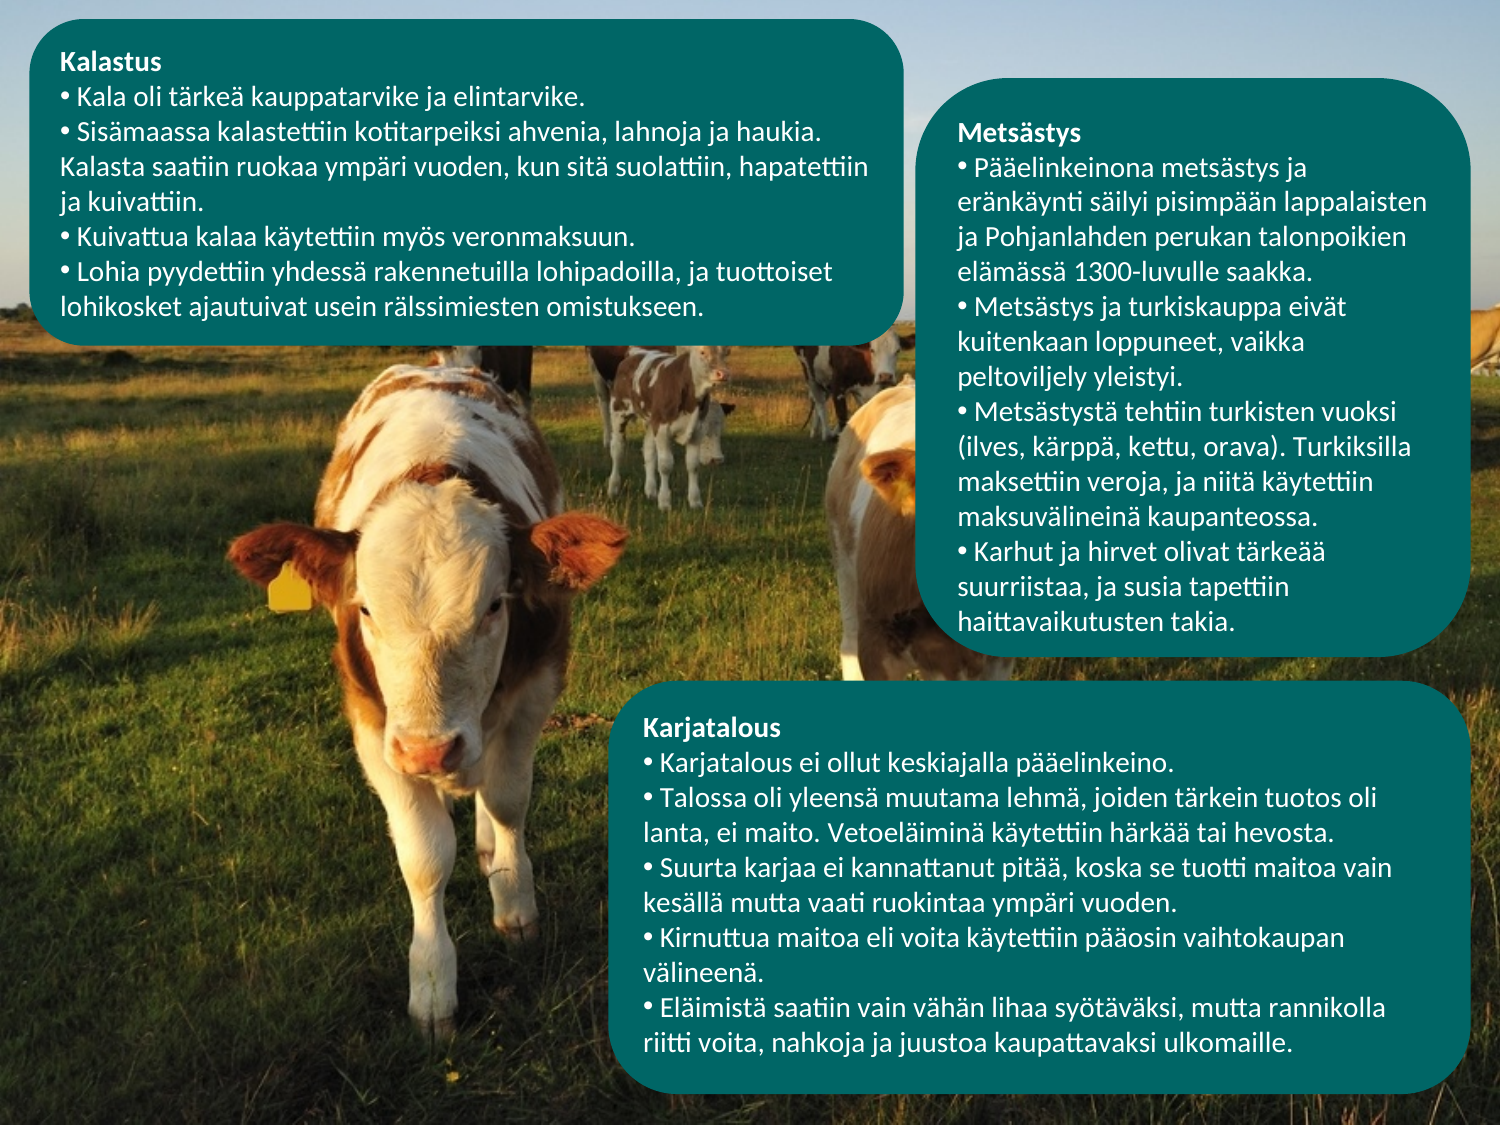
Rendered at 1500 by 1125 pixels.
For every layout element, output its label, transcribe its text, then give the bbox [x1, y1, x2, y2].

text_box Metsästys Pääelinkeinona metsästys ja eränkäynti säilyi pisimpään lappalaisten ja Pohjanlahden perukan talonpoikien elämässä 1300-luvulle saakka. Metsästys ja turkiskauppa eivät kuitenkaan loppuneet, vaikka peltoviljely yleistyi. Metsästystä tehtiin turkisten vuoksi (ilves, kärppä, kettu, orava). Turkiksilla maksettiin veroja, ja niitä käytettiin maksuvälineinä kaupanteossa. Karhut ja hirvet olivat tärkeää suurriistaa, ja susia tapettiin haittavaikutusten takia. [915, 78, 1471, 658]
text_box Karjatalous Karjatalous ei ollut keskiajalla pääelinkeino. Talossa oli yleensä muutama lehmä, joiden tärkein tuotos oli lanta, ei maito. Vetoeläiminä käytettiin härkää tai hevosta. Suurta karjaa ei kannattanut pitää, koska se tuotti maitoa vain kesällä mutta vaati ruokintaa ympäri vuoden. Kirnuttua maitoa eli voita käytettiin pääosin vaihtokaupan välineenä. Eläimistä saatiin vain vähän lihaa syötäväksi, mutta rannikolla riitti voita, nahkoja ja juustoa kaupattavaksi ulkomaille. [608, 680, 1471, 1095]
text_box Kalastus Kala oli tärkeä kauppatarvike ja elintarvike. Sisämaassa kalastettiin kotitarpeiksi ahvenia, lahnoja ja haukia. Kalasta saatiin ruokaa ympäri vuoden, kun sitä suolattiin, hapatettiin ja kuivattiin. Kuivattua kalaa käytettiin myös veronmaksuun. Lohia pyydettiin yhdessä rakennetuilla lohipadoilla, ja tuottoiset lohikosket ajautuivat usein rälssimiesten omistukseen. [29, 19, 904, 346]
picture [0, 0, 1500, 1125]
